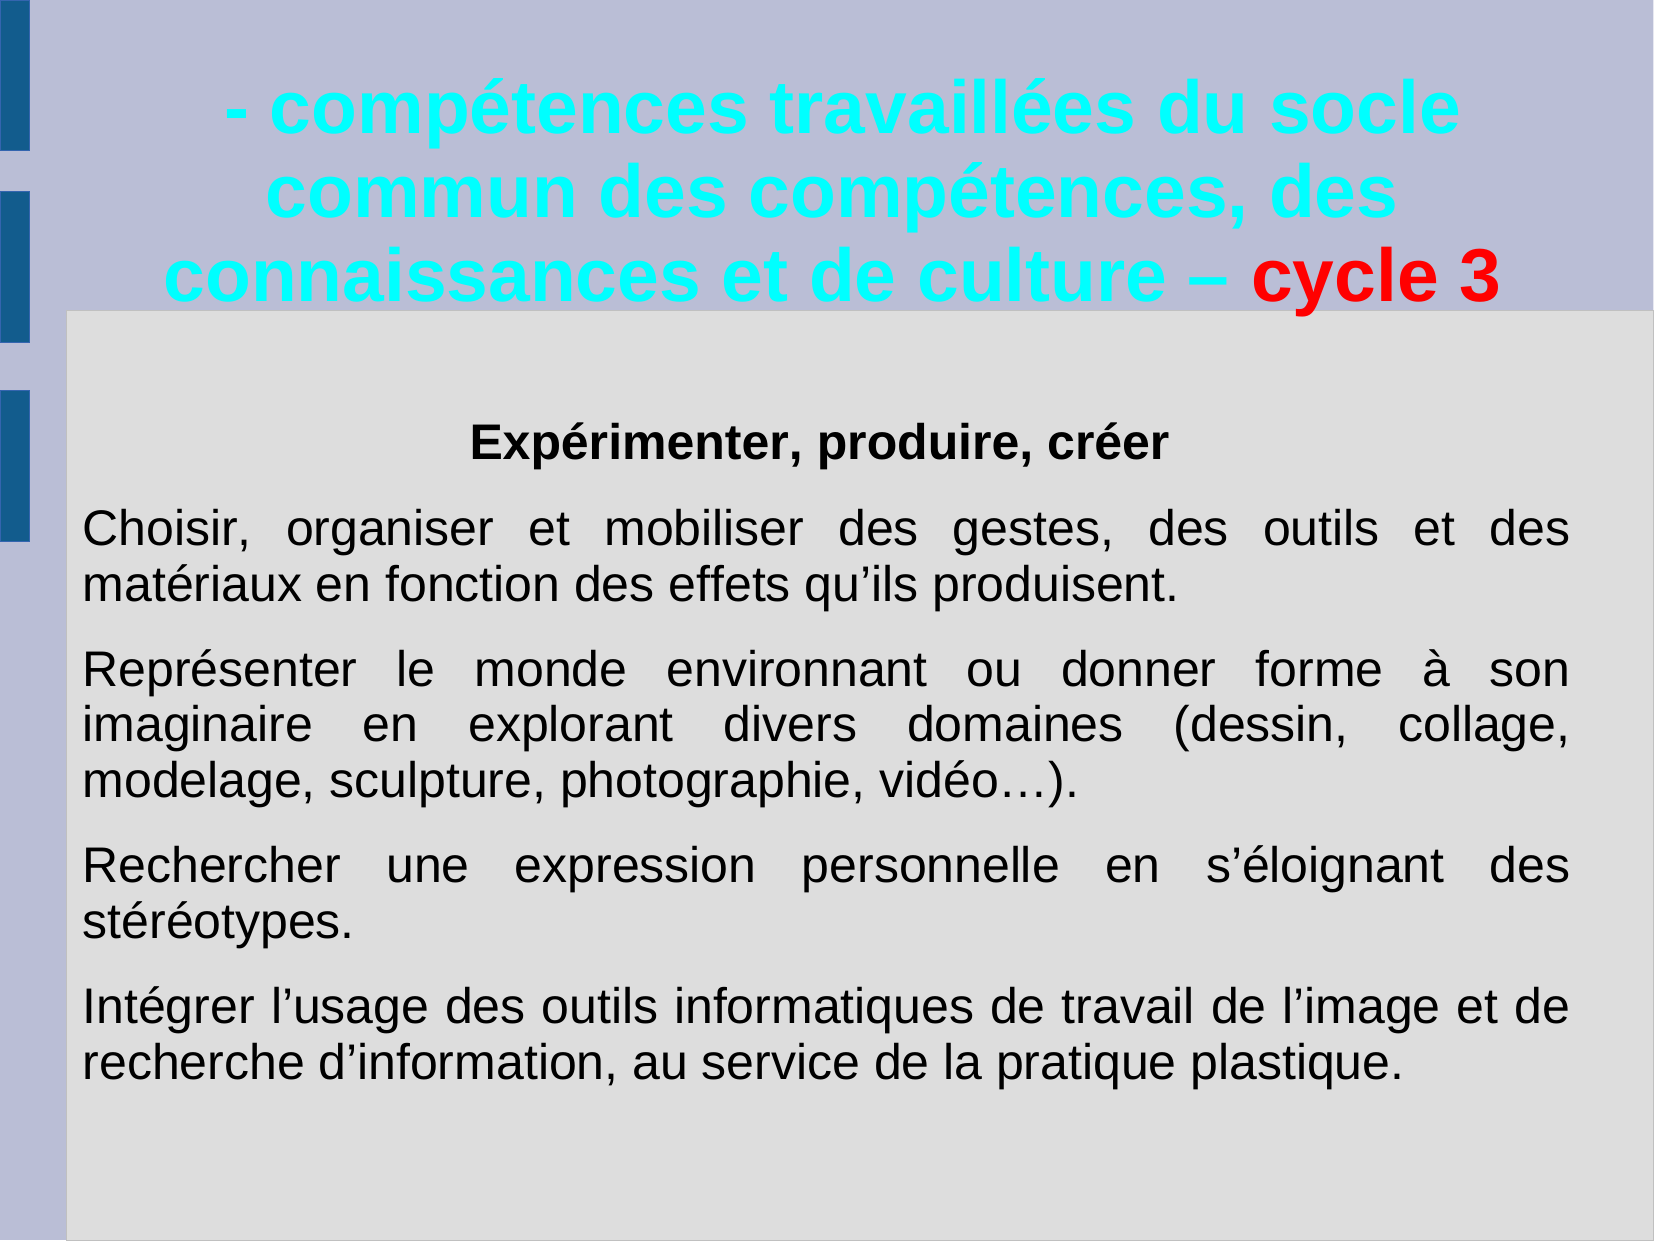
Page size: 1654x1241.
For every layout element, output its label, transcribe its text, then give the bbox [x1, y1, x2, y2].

title - compétences travaillées du socle commun des compétences, des connaissances et de culture – cycle 3 [82, 65, 1571, 318]
list Expérimenter, produire, créer Choisir, organiser et mobiliser des gestes, des outils et des matériaux en fonction des effets qu’ils produisent. Représenter le monde environnant ou donner forme à son imaginaire en explorant divers domaines (dessin, collage, modelage, sculpture, photographie, vidéo…). Rechercher une expression personnelle en s’éloignant des stéréotypes. Intégrer l’usage des outils informatiques de travail de l’image et de recherche d’information, au service de la pratique plastique. [82, 414, 1571, 1120]
